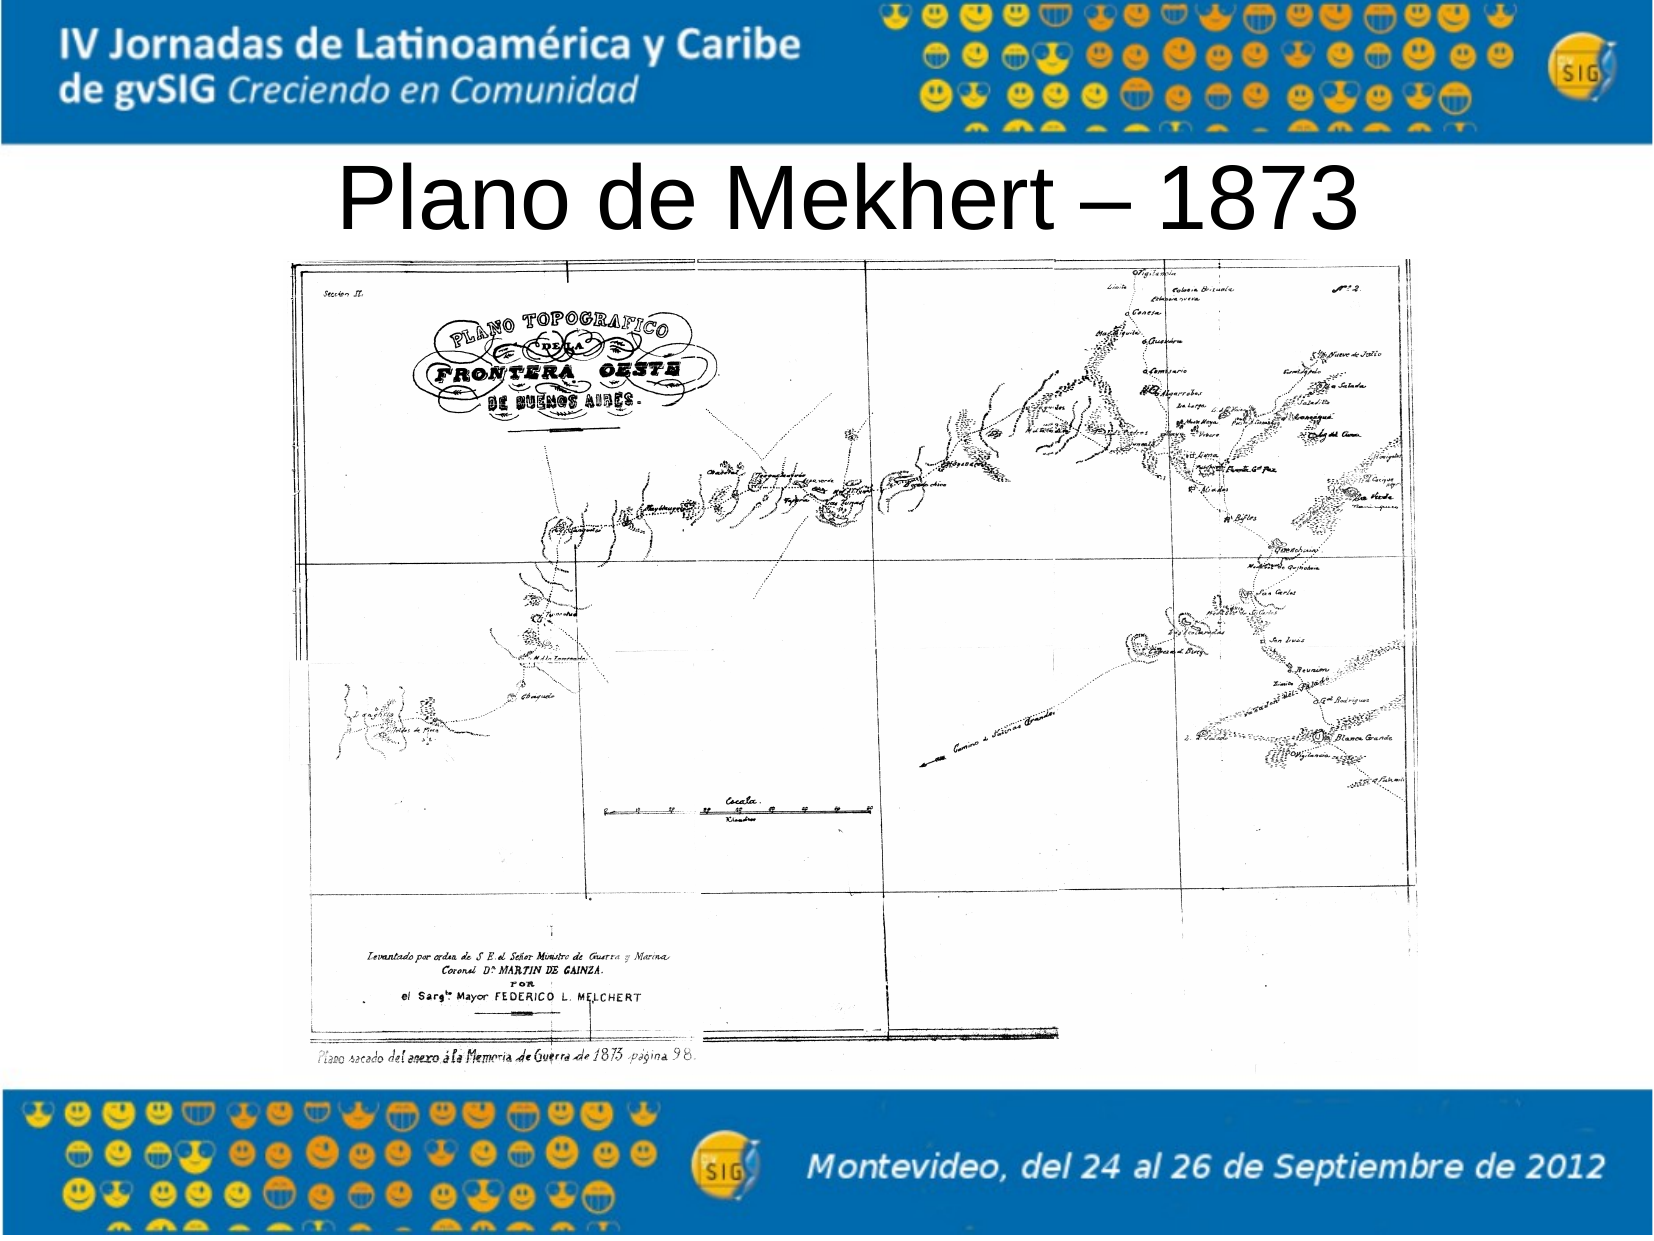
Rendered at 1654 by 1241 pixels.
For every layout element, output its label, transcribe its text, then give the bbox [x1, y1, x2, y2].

picture [0, 0, 1653, 1235]
title Plano de Mekhert – 1873 [118, 94, 1607, 302]
